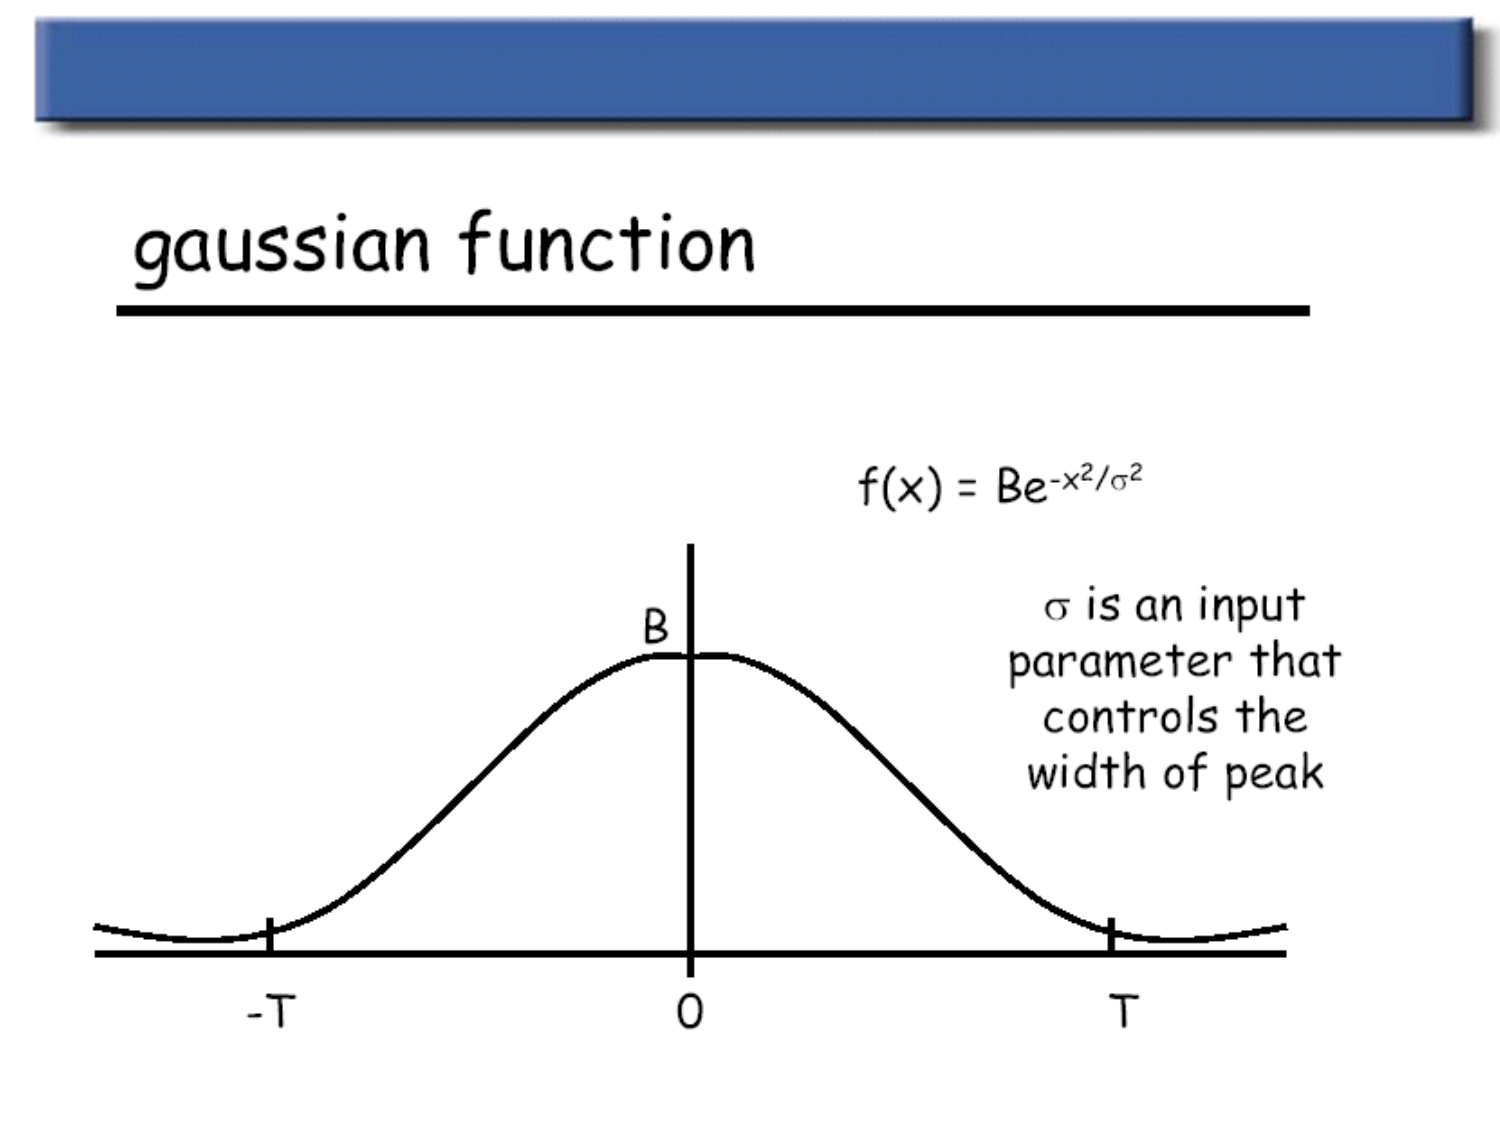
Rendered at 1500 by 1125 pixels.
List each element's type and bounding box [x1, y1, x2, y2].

picture [33, 14, 1500, 141]
picture [41, 172, 1388, 1079]
